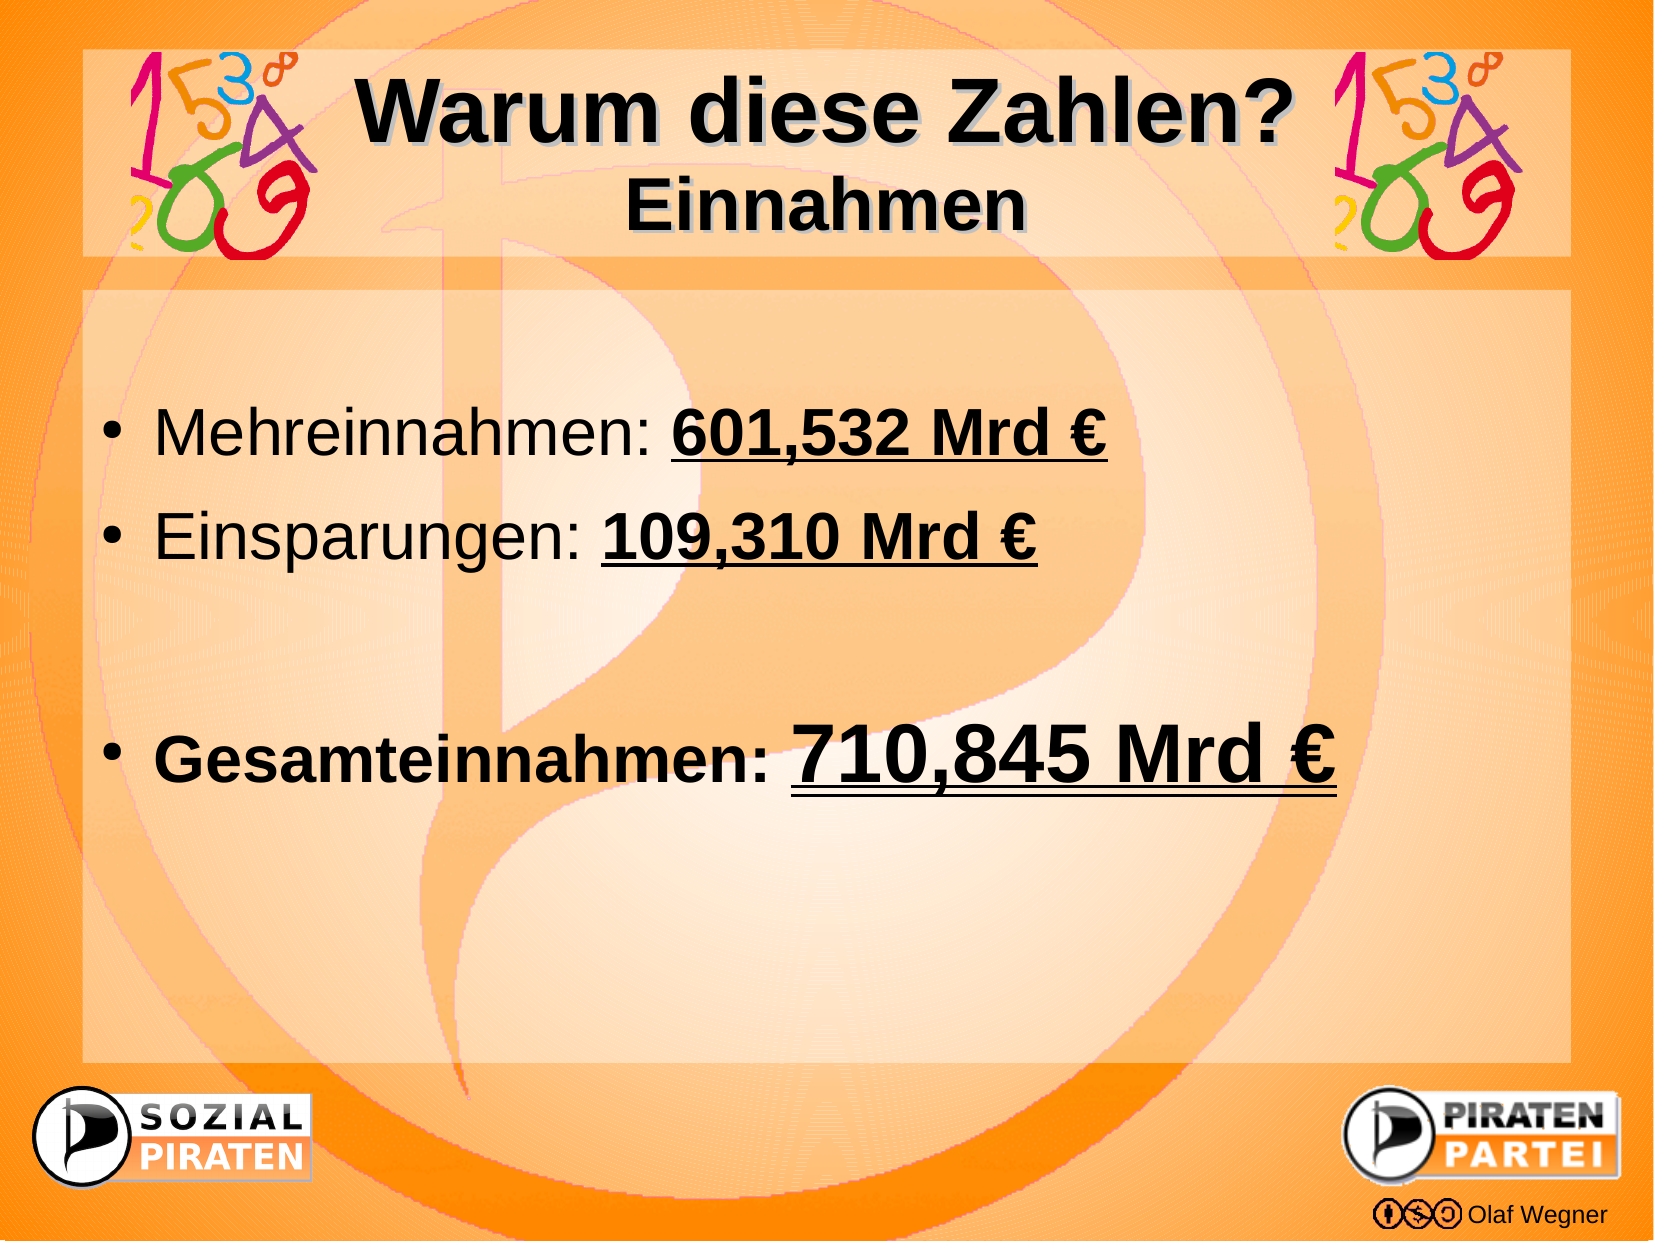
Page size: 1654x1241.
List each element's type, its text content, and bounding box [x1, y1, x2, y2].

title Warum diese Zahlen? Einnahmen [82, 49, 1571, 257]
list Mehreinnahmen: 601,532 Mrd € Einsparungen: 109,310 Mrd € Gesamteinnahmen: 710,845 Mrd € [82, 290, 1571, 1063]
text_box Olaf Wegner [1452, 1193, 1623, 1237]
picture [29, 0, 1623, 1241]
